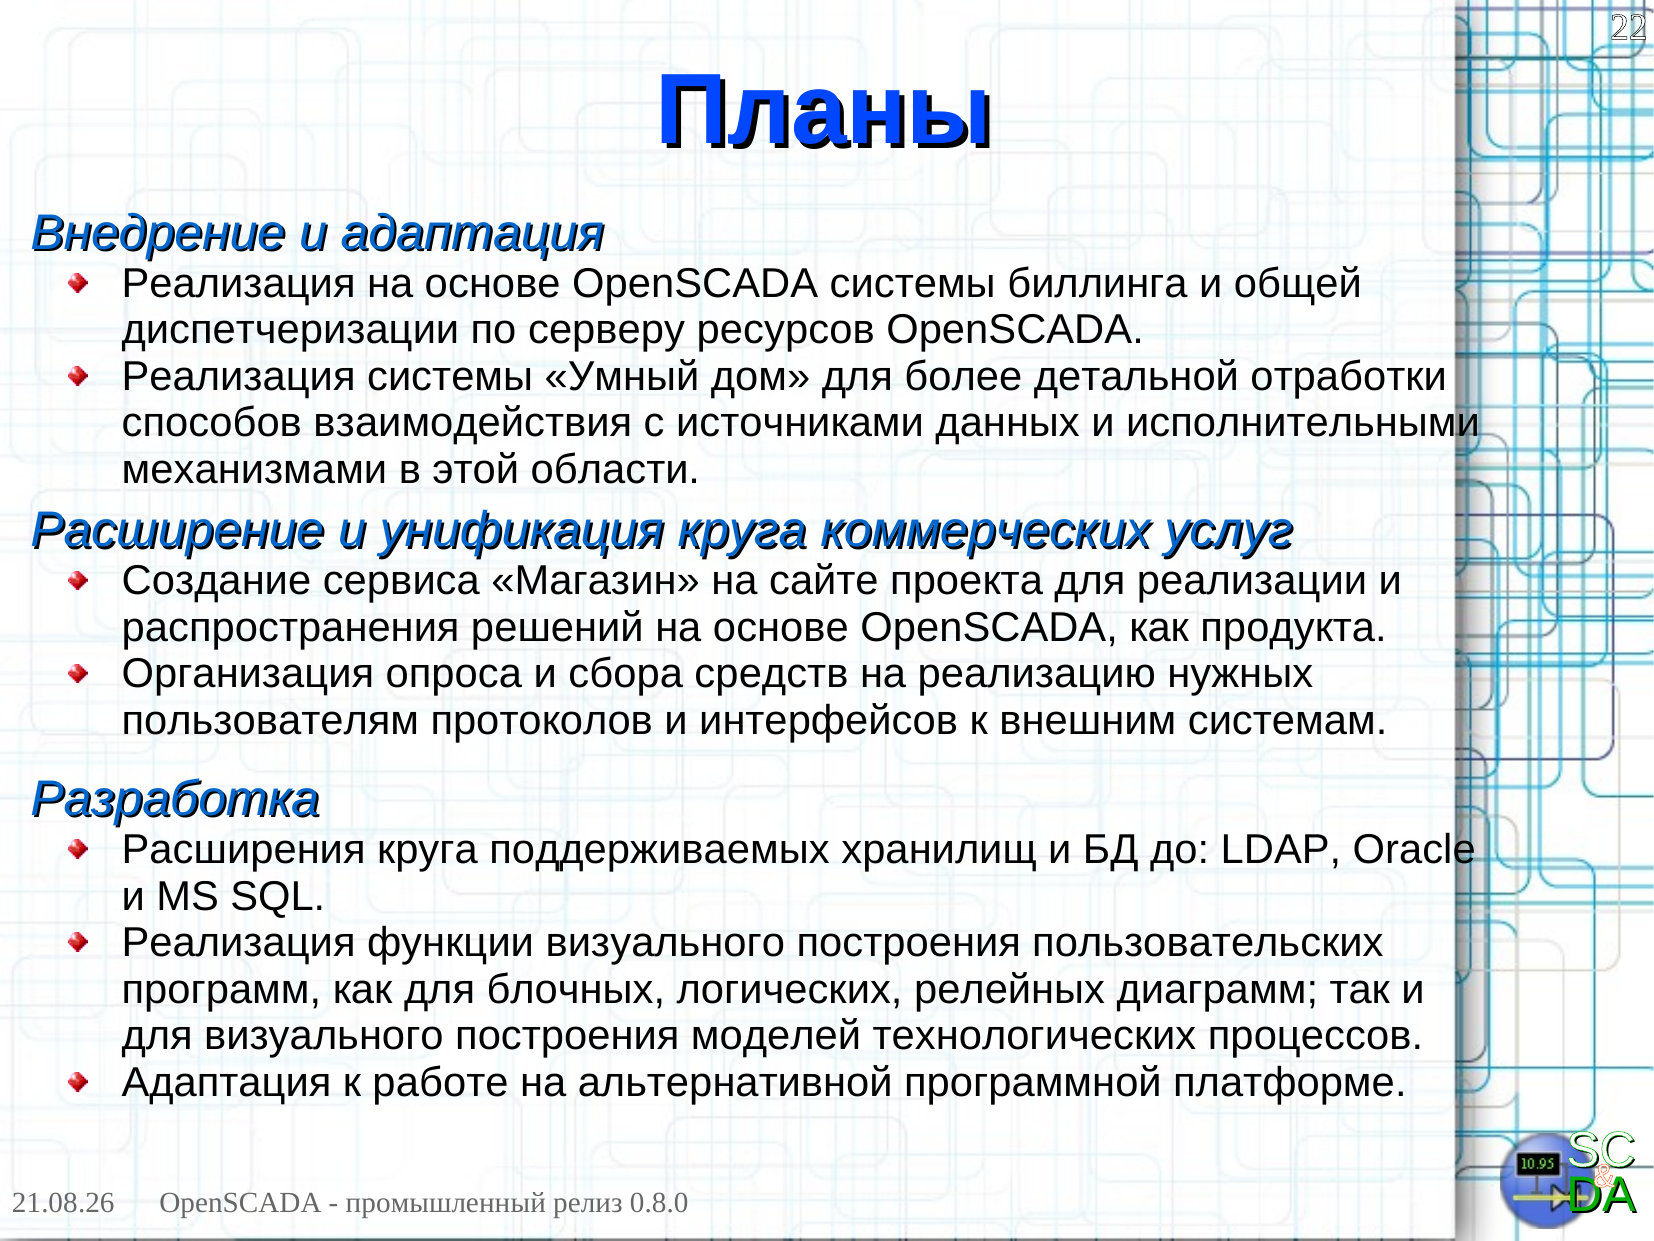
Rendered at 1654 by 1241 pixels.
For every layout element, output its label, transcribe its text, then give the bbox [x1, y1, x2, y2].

picture [0, 0, 1654, 1241]
title Планы [45, 43, 1603, 156]
list Внедрение и адаптация Реализация на основе OpenSCADA системы биллинга и общей диспетчеризации по серверу ресурсов OpenSCADA. Реализация системы «Умный дом» для более детальной отработки способов взаимодействия с источниками данных и исполнительными механизмами в этой области. Расширение и унификация круга коммерческих услуг Создание сервиса «Магазин» на сайте проекта для реализации и распространения решений на основе OpenSCADA, как продукта. Организация опроса и сбора средств на реализацию нужных пользователям протоколов и интерфейсов к внешним системам. Разработка Расширения круга поддерживаемых хранилищ и БД до: LDAP, Oracle и MS SQL. Реализация функции визуального построения пользовательских программ, как для блочных, логических, релейных диаграмм; так и для визуального построения моделей технологических процессов. Адаптация к работе на альтернативной программной платформе. [23, 194, 1489, 1096]
